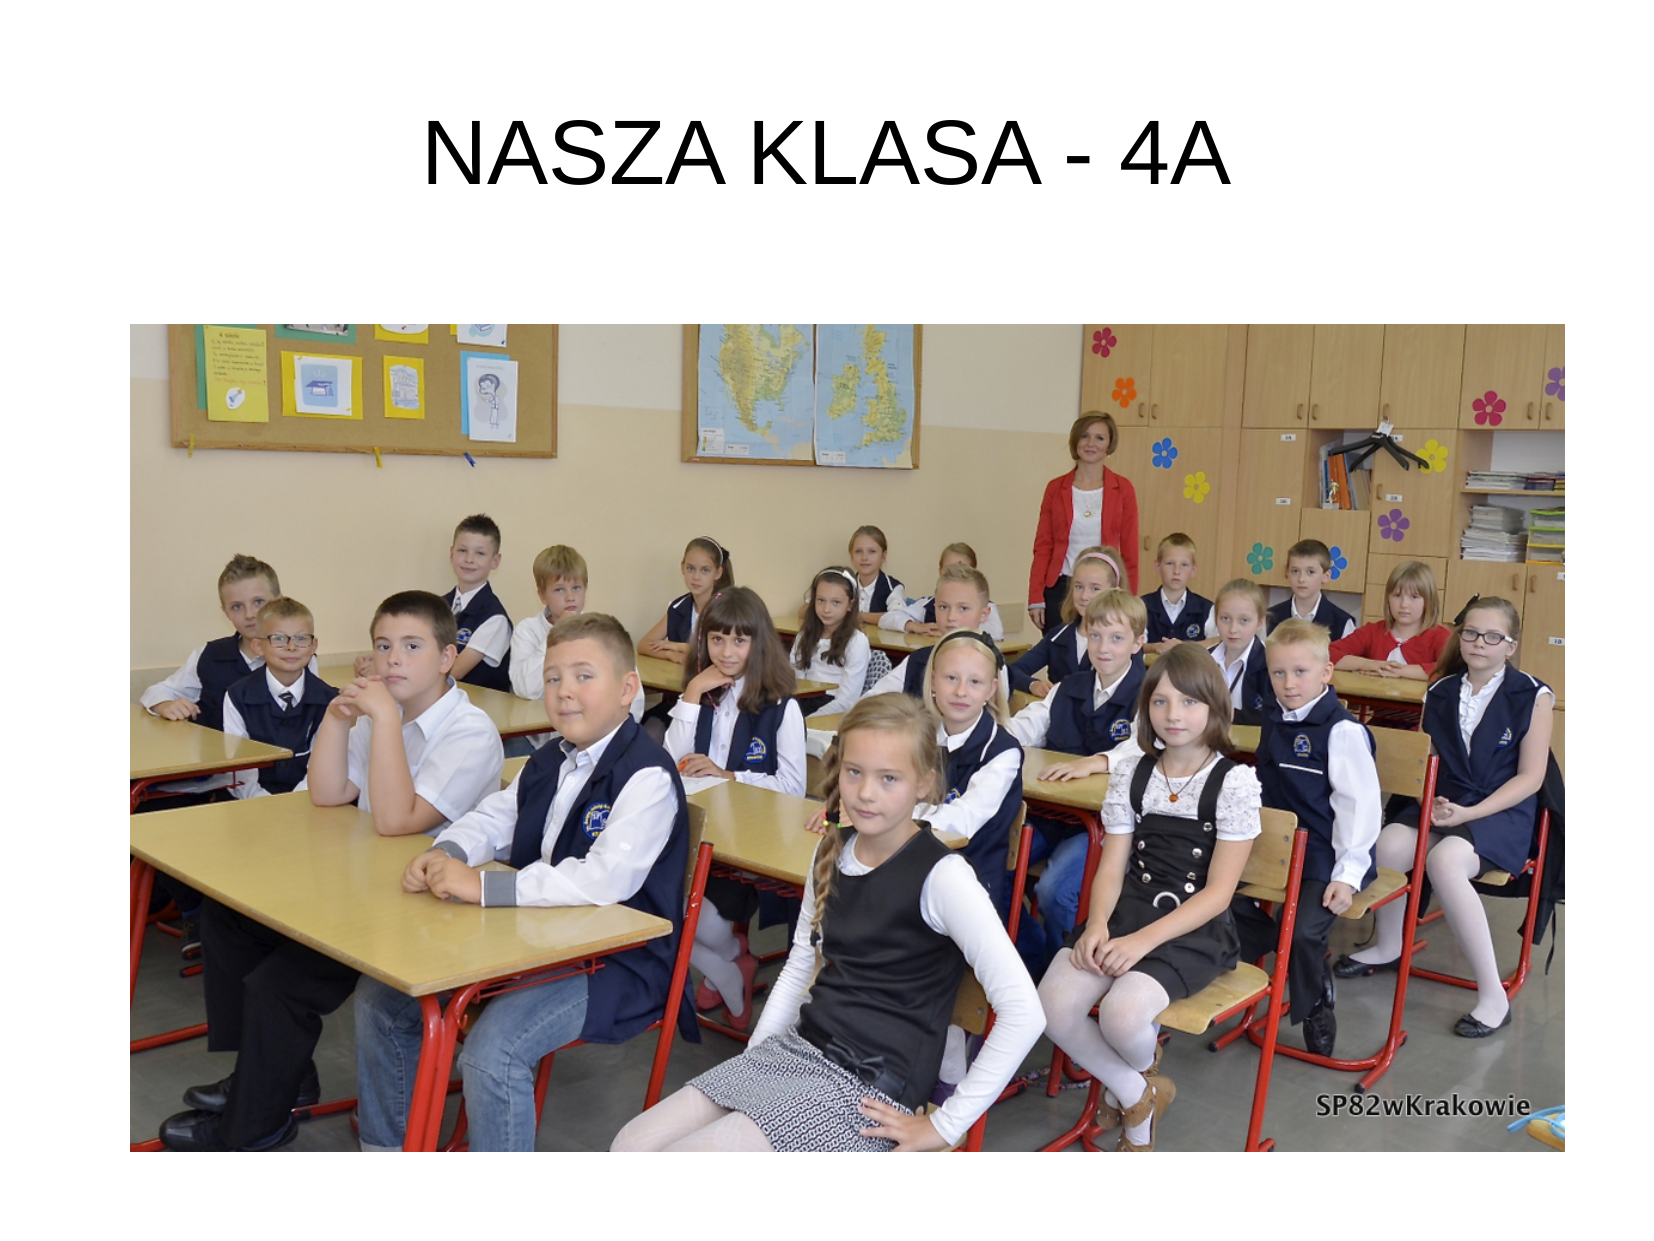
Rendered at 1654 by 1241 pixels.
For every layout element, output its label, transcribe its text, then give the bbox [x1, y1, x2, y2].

title NASZA KLASA - 4A [82, 49, 1571, 257]
picture [130, 324, 1565, 1152]
